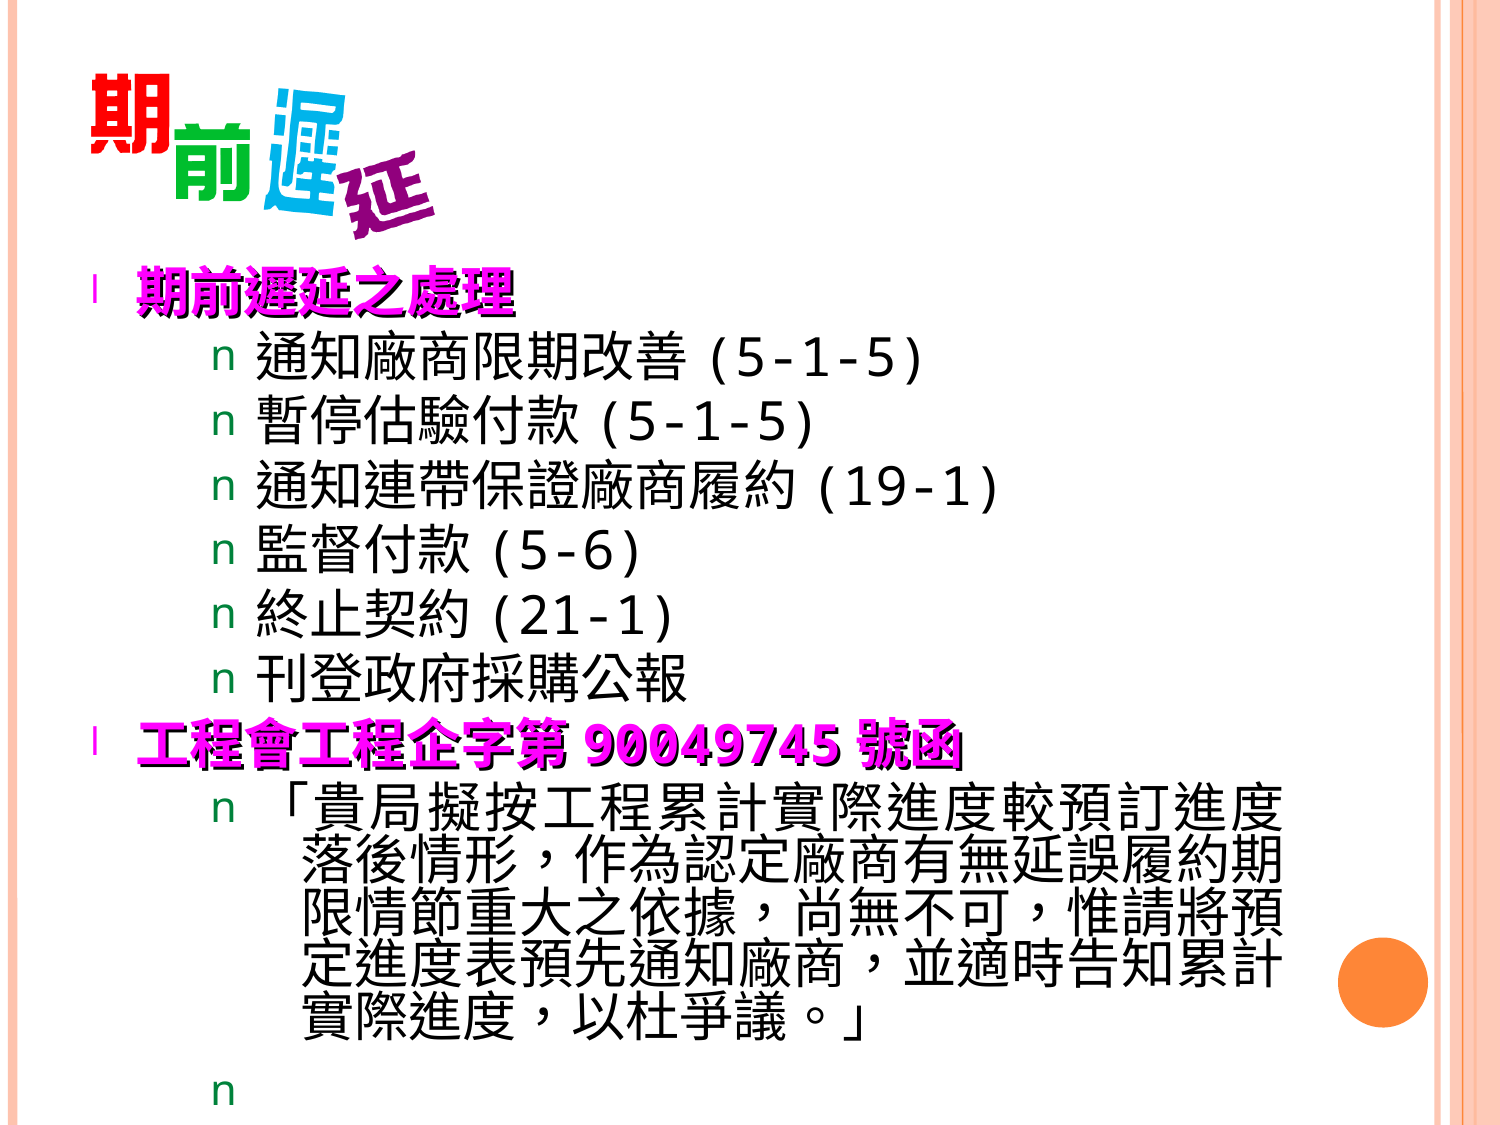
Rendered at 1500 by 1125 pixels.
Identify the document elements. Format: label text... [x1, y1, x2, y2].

list 期前遲延之處理 通知廠商限期改善(5-1-5) 暫停估驗付款(5-1-5) 通知連帶保證廠商履約(19-1) 監督付款(5-6) 終止契約(21-1) 刊登政府採購公報 工程會工程企字第90049745號函 「貴局擬按工程累計實際進度較預訂進度落後情形，作為認定廠商有無延誤履約期限情節重大之依據，尚無不可，惟請將預定進度表預先通知廠商，並適時告知累計實際進度，以杜爭議。」 [75, 262, 1300, 1062]
picture [76, 66, 441, 246]
